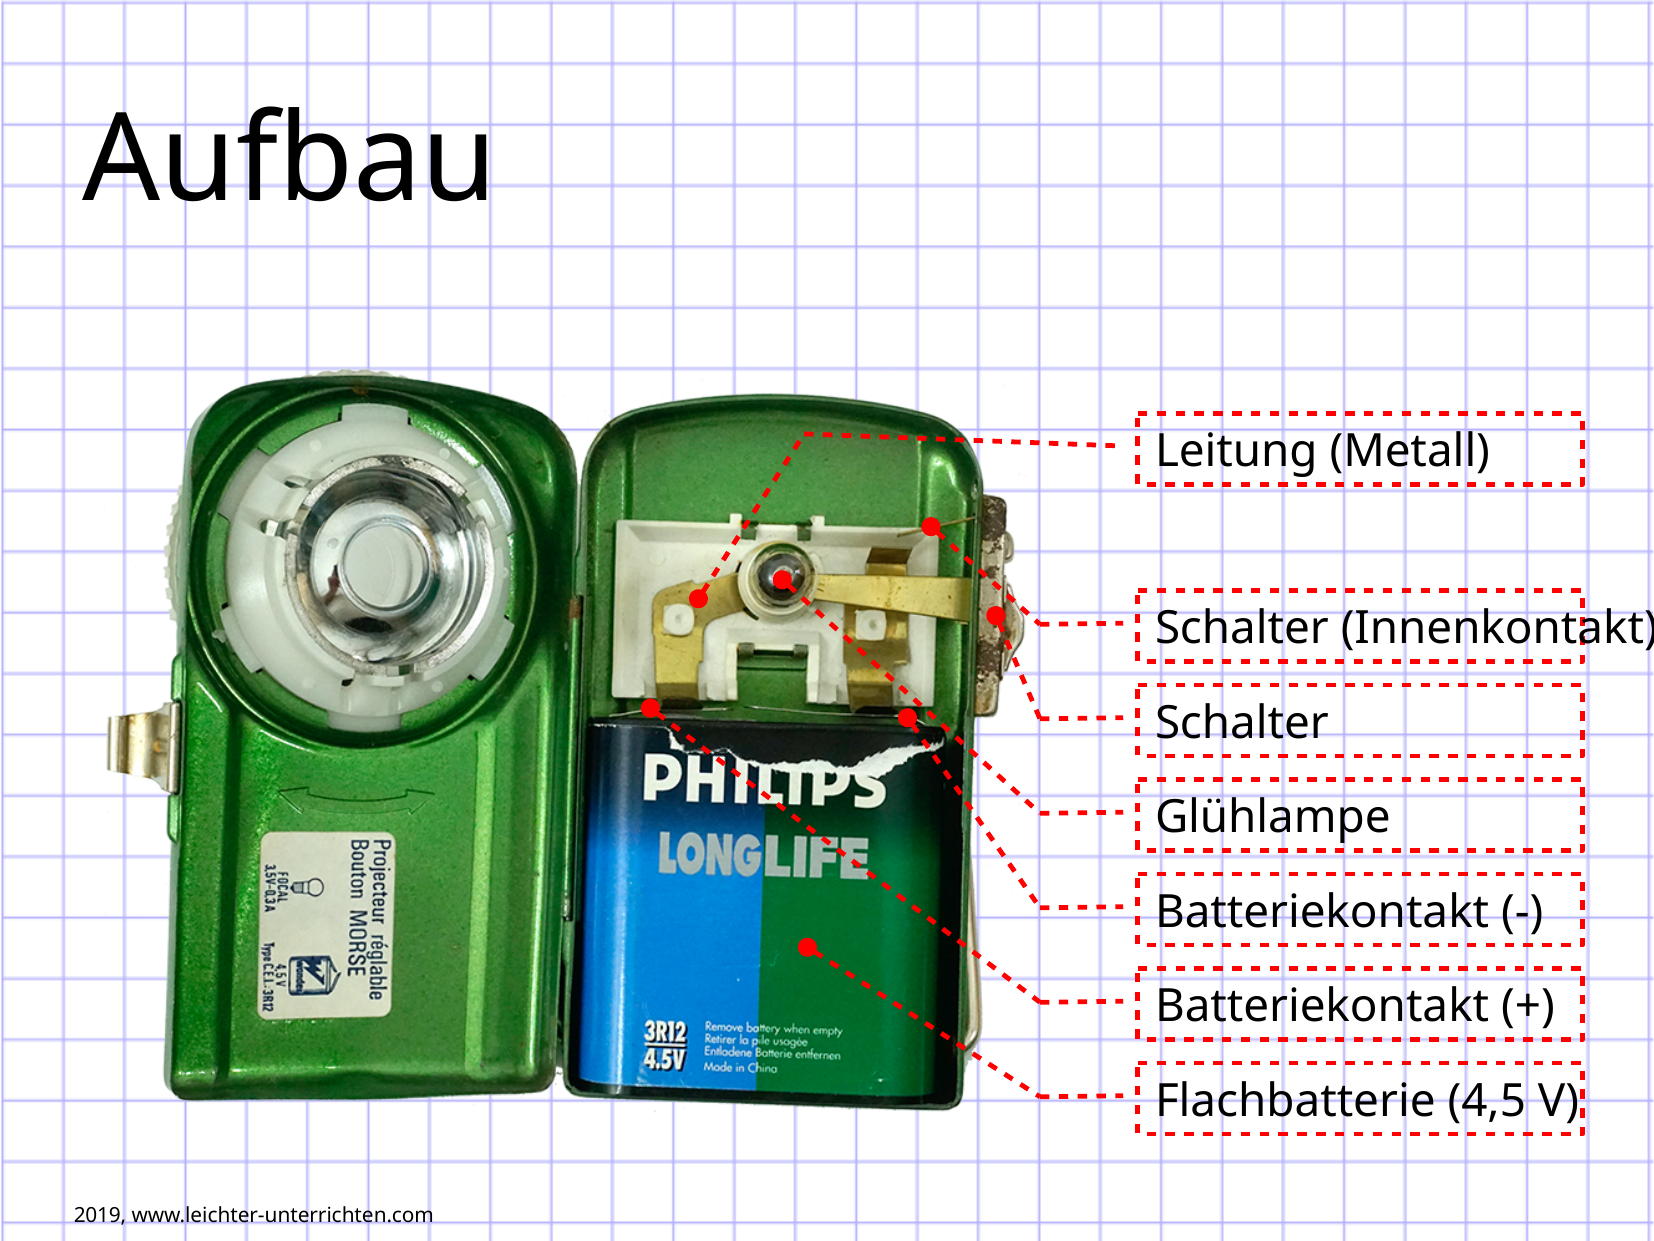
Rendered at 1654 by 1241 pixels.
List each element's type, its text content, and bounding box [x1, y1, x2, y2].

text_box Glühlampe [1138, 780, 1583, 850]
text_box Batteriekontakt (+) [1138, 969, 1583, 1039]
text_box Flachbatterie (4,5 V) [1138, 1063, 1583, 1134]
text_box Leitung (Metall) [1138, 413, 1583, 484]
text_box Schalter [1138, 685, 1583, 756]
title Aufbau [82, 49, 1571, 257]
picture [0, 0, 1654, 1241]
text_box Batteriekontakt (-) [1138, 874, 1583, 945]
text_box Schalter (Innenkontakt) [1138, 591, 1583, 661]
